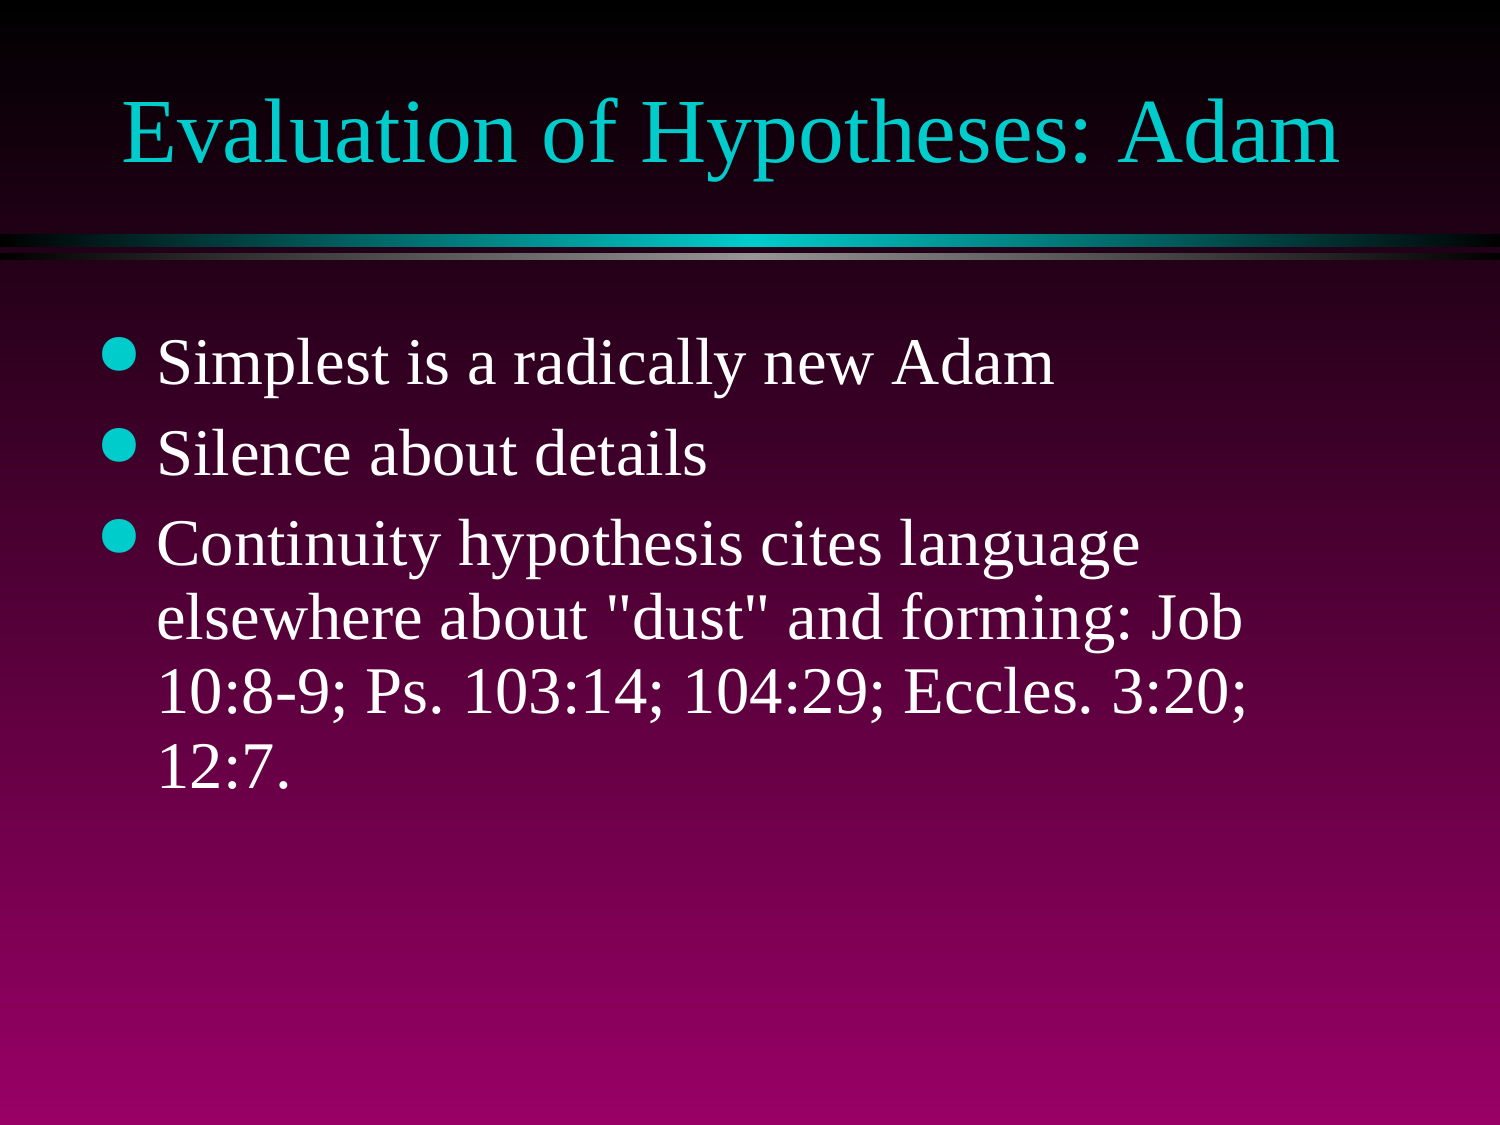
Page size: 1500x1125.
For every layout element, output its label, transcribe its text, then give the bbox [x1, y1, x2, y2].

title Evaluation of Hypotheses: Adam [99, 37, 1388, 225]
list Simplest is a radically new Adam Silence about details Continuity hypothesis cites language elsewhere about "dust" and forming: Job 10:8-9; Ps. 103:14; 104:29; Eccles. 3:20; 12:7. [99, 324, 1388, 1068]
